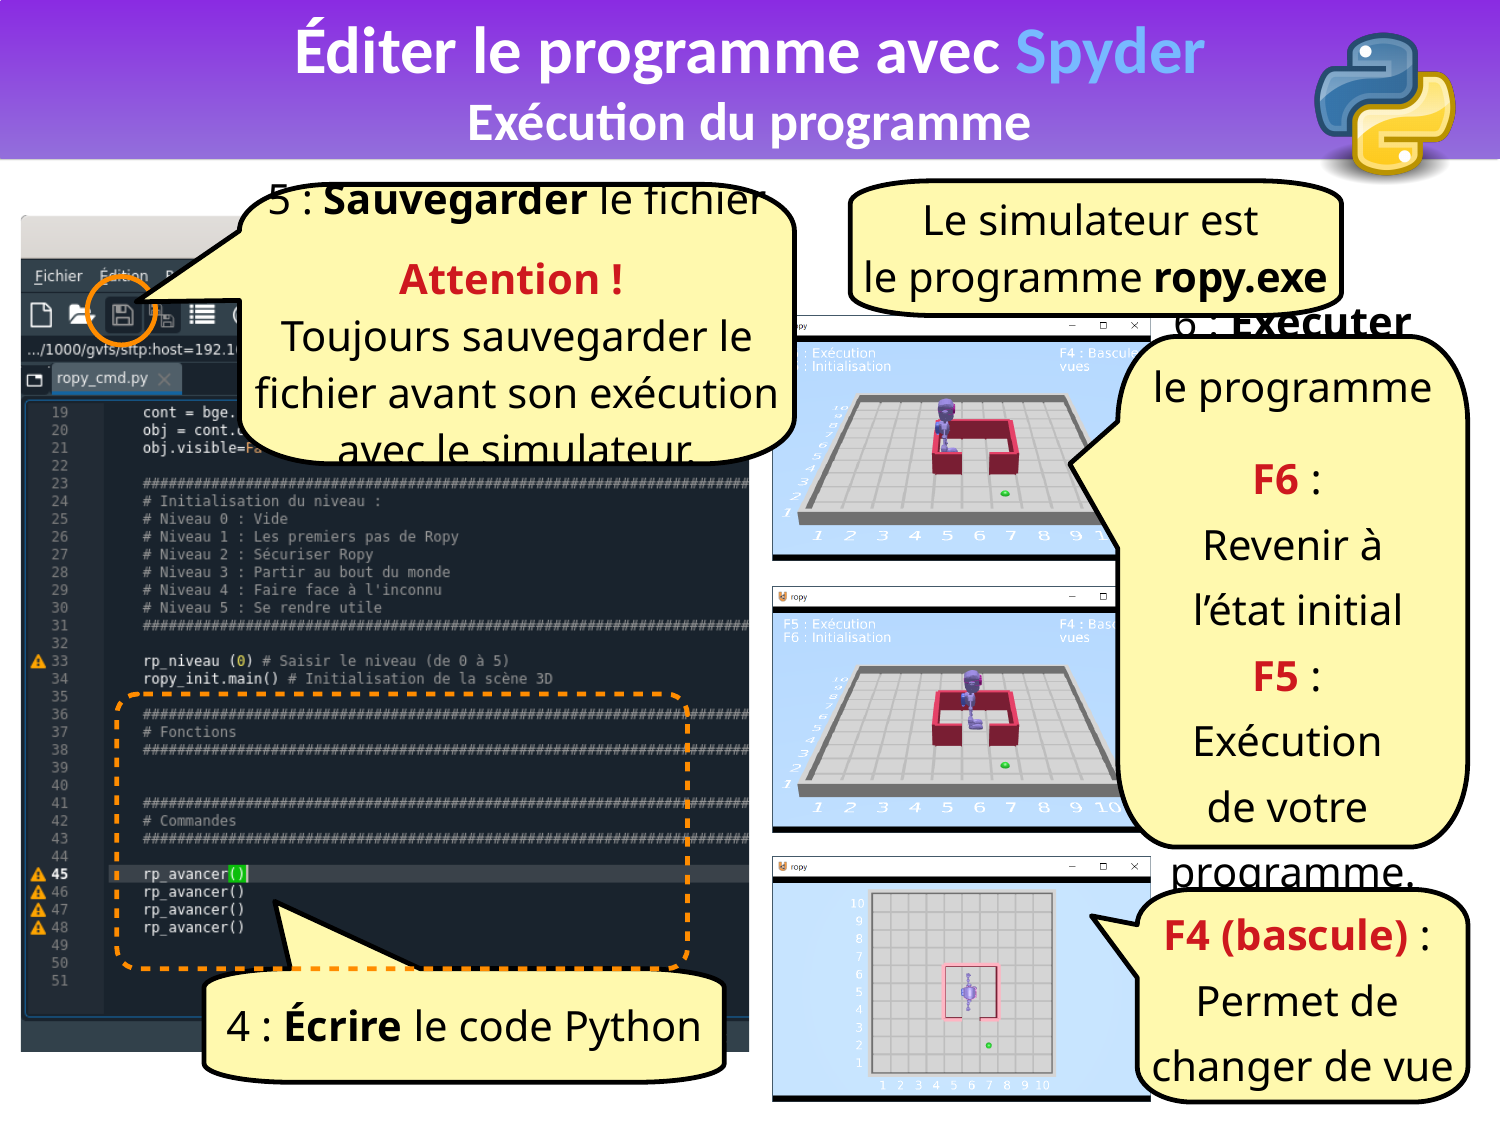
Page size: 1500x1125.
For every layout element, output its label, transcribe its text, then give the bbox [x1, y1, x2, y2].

text_box Éditer le programme avec Spyder Exécution du programme [0, 0, 1500, 159]
picture [772, 586, 1142, 833]
text_box 4 : Écrire le code Python [203, 901, 725, 1083]
picture [772, 315, 1151, 561]
text_box Le simulateur est le programme ropy.exe [850, 180, 1342, 316]
picture [20, 215, 750, 1052]
text_box 5 : Sauvegarder le fichier Attention ! Toujours sauvegarder le fichier avant son exécution avec le simulateur. [136, 184, 795, 464]
picture [90, 279, 153, 342]
text_box F4 (bascule) : Permet de changer de vue [1091, 889, 1468, 1103]
picture [1305, 29, 1465, 189]
text_box 6 : Exécuter le programme F6 : Revenir à l’état initial F5 : Exécution de votre programme. [1069, 336, 1468, 848]
picture [772, 856, 1151, 1103]
